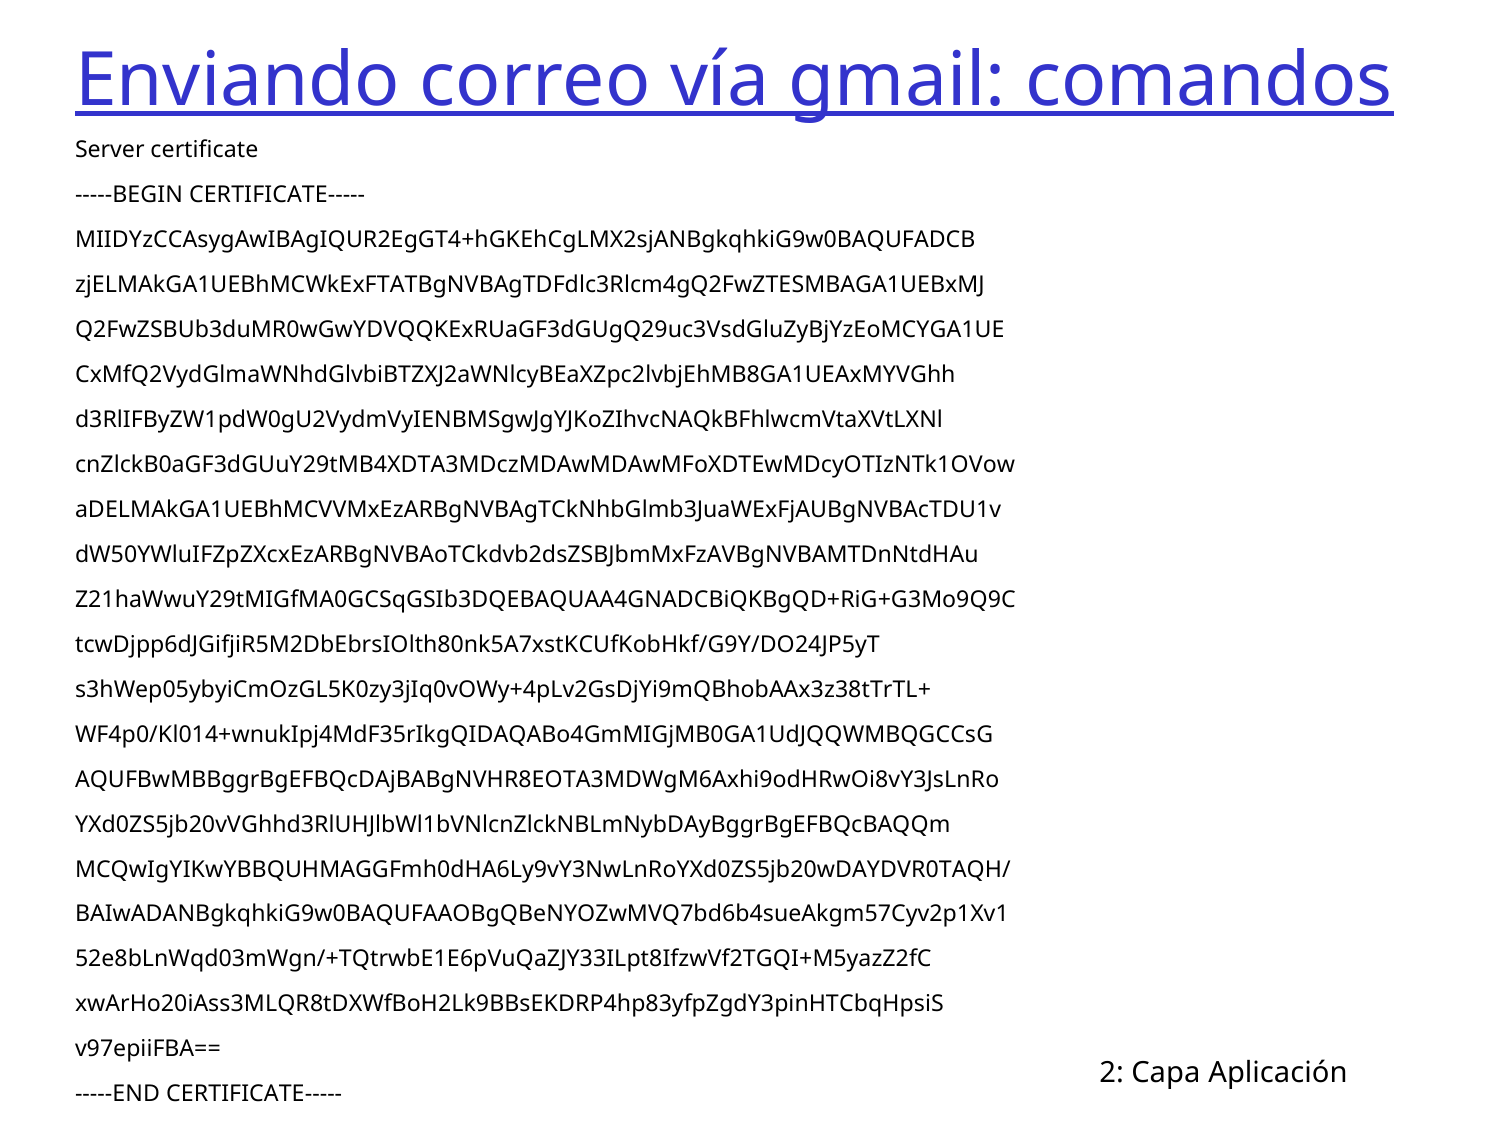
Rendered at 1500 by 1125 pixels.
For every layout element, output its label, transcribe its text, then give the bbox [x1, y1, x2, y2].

title Enviando correo vía gmail: comandos [75, 30, 1426, 122]
list Server certificate -----BEGIN CERTIFICATE----- MIIDYzCCAsygAwIBAgIQUR2EgGT4+hGKEhCgLMX2sjANBgkqhkiG9w0BAQUFADCB zjELMAkGA1UEBhMCWkExFTATBgNVBAgTDFdlc3Rlcm4gQ2FwZTESMBAGA1UEBxMJ Q2FwZSBUb3duMR0wGwYDVQQKExRUaGF3dGUgQ29uc3VsdGluZyBjYzEoMCYGA1UE CxMfQ2VydGlmaWNhdGlvbiBTZXJ2aWNlcyBEaXZpc2lvbjEhMB8GA1UEAxMYVGhh d3RlIFByZW1pdW0gU2VydmVyIENBMSgwJgYJKoZIhvcNAQkBFhlwcmVtaXVtLXNl cnZlckB0aGF3dGUuY29tMB4XDTA3MDczMDAwMDAwMFoXDTEwMDcyOTIzNTk1OVow aDELMAkGA1UEBhMCVVMxEzARBgNVBAgTCkNhbGlmb3JuaWExFjAUBgNVBAcTDU1v dW50YWluIFZpZXcxEzARBgNVBAoTCkdvb2dsZSBJbmMxFzAVBgNVBAMTDnNtdHAu Z21haWwuY29tMIGfMA0GCSqGSIb3DQEBAQUAA4GNADCBiQKBgQD+RiG+G3Mo9Q9C tcwDjpp6dJGifjiR5M2DbEbrsIOlth80nk5A7xstKCUfKobHkf/G9Y/DO24JP5yT s3hWep05ybyiCmOzGL5K0zy3jIq0vOWy+4pLv2GsDjYi9mQBhobAAx3z38tTrTL+ WF4p0/Kl014+wnukIpj4MdF35rIkgQIDAQABo4GmMIGjMB0GA1UdJQQWMBQGCCsG AQUFBwMBBggrBgEFBQcDAjBABgNVHR8EOTA3MDWgM6Axhi9odHRwOi8vY3JsLnRo YXd0ZS5jb20vVGhhd3RlUHJlbWl1bVNlcnZlckNBLmNybDAyBggrBgEFBQcBAQQm MCQwIgYIKwYBBQUHMAGGFmh0dHA6Ly9vY3NwLnRoYXd0ZS5jb20wDAYDVR0TAQH/ BAIwADANBgkqhkiG9w0BAQUFAAOBgQBeNYOZwMVQ7bd6b4sueAkgm57Cyv2p1Xv1 52e8bLnWqd03mWgn/+TQtrwbE1E6pVuQaZJY33ILpt8IfzwVf2TGQI+M5yazZ2fC xwArHo20iAss3MLQR8tDXWfBoH2Lk9BBsEKDRP4hp83yfpZgdY3pinHTCbqHpsiS v97epiiFBA== -----END CERTIFICATE----- [75, 133, 1426, 1110]
